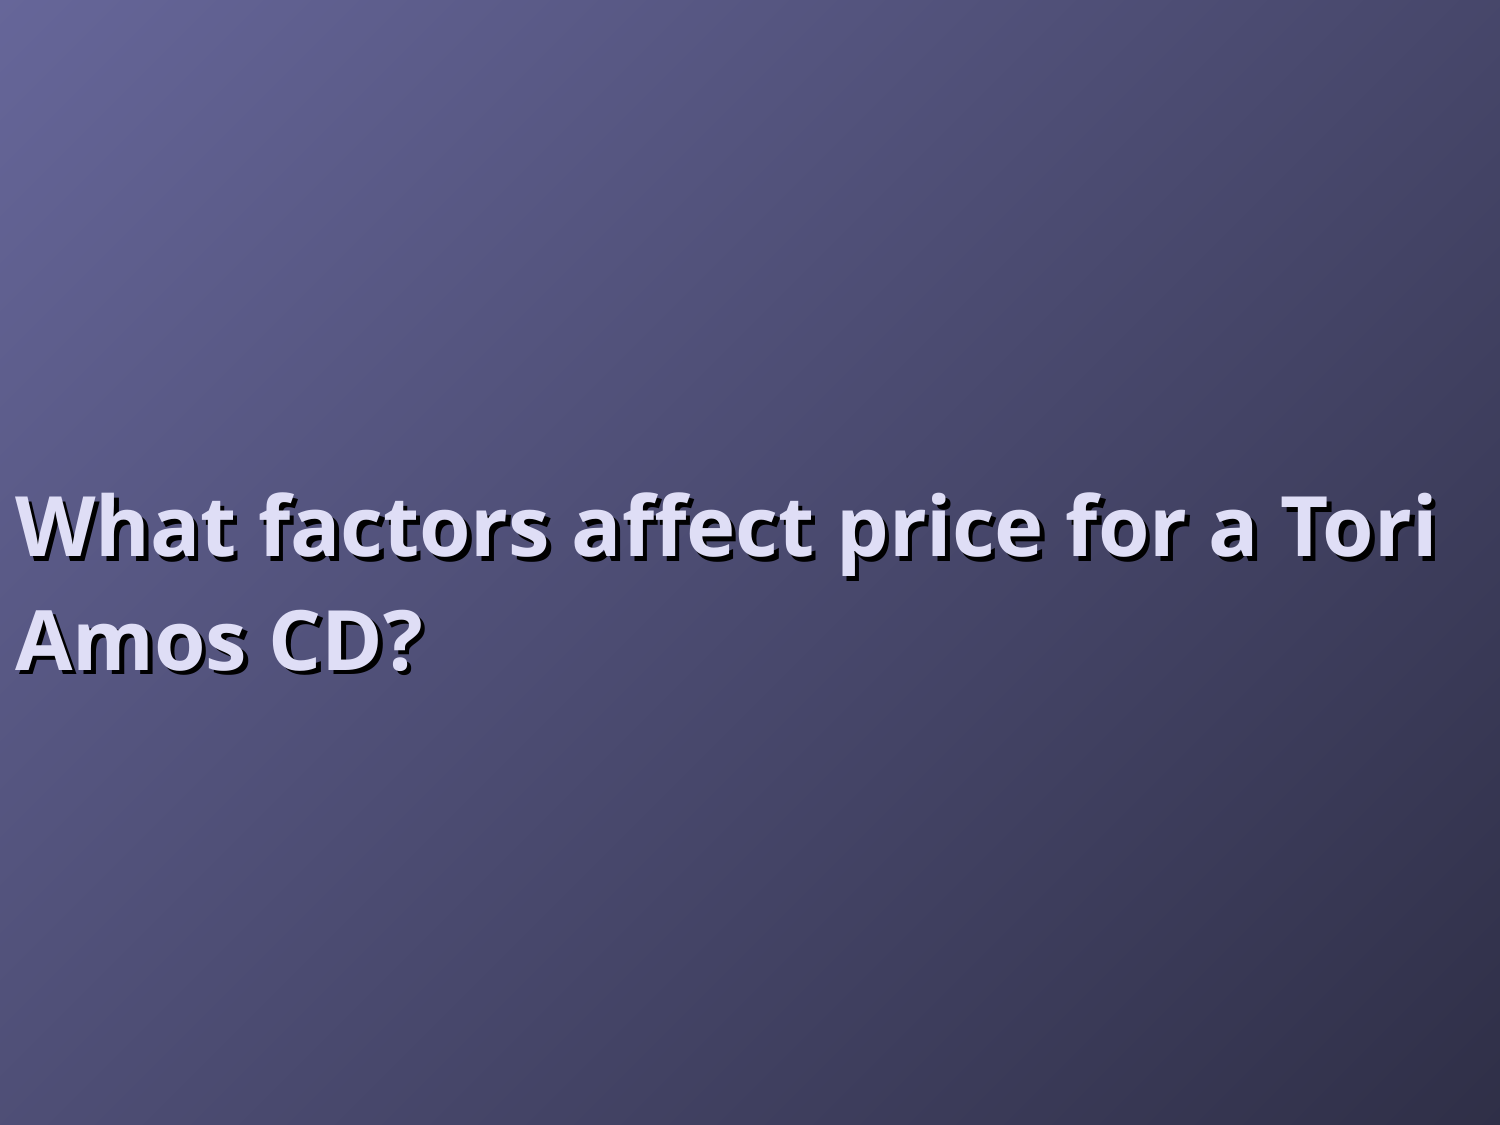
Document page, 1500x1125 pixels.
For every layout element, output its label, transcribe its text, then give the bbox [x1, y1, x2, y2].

title What factors affect price for a Tori Amos CD? [0, 473, 1500, 689]
